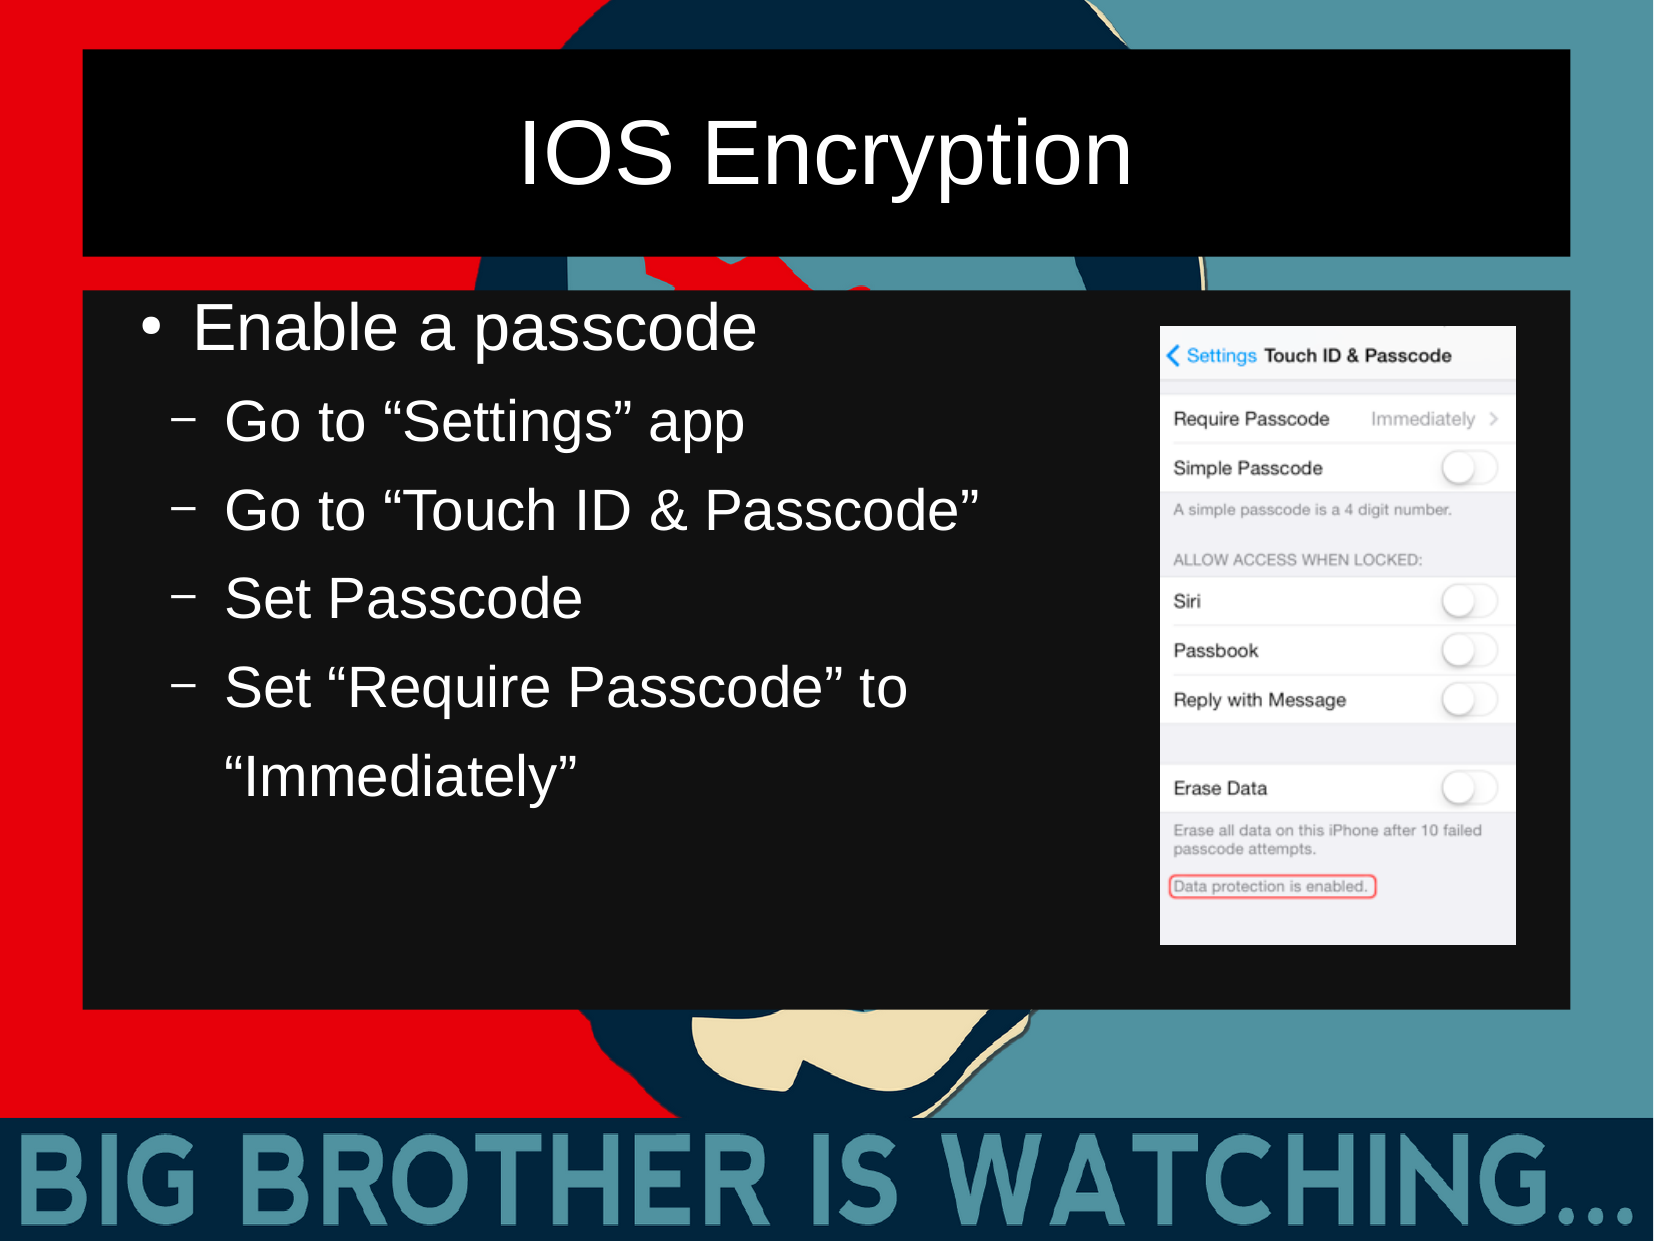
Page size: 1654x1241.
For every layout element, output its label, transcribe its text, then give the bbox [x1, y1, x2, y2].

list Enable a passcode Go to “Settings” app Go to “Touch ID & Passcode” Set Passcode Set “Require Passcode” to “Immediately” [82, 290, 1571, 1010]
picture [0, 0, 1654, 1241]
title IOS Encryption [82, 49, 1571, 257]
